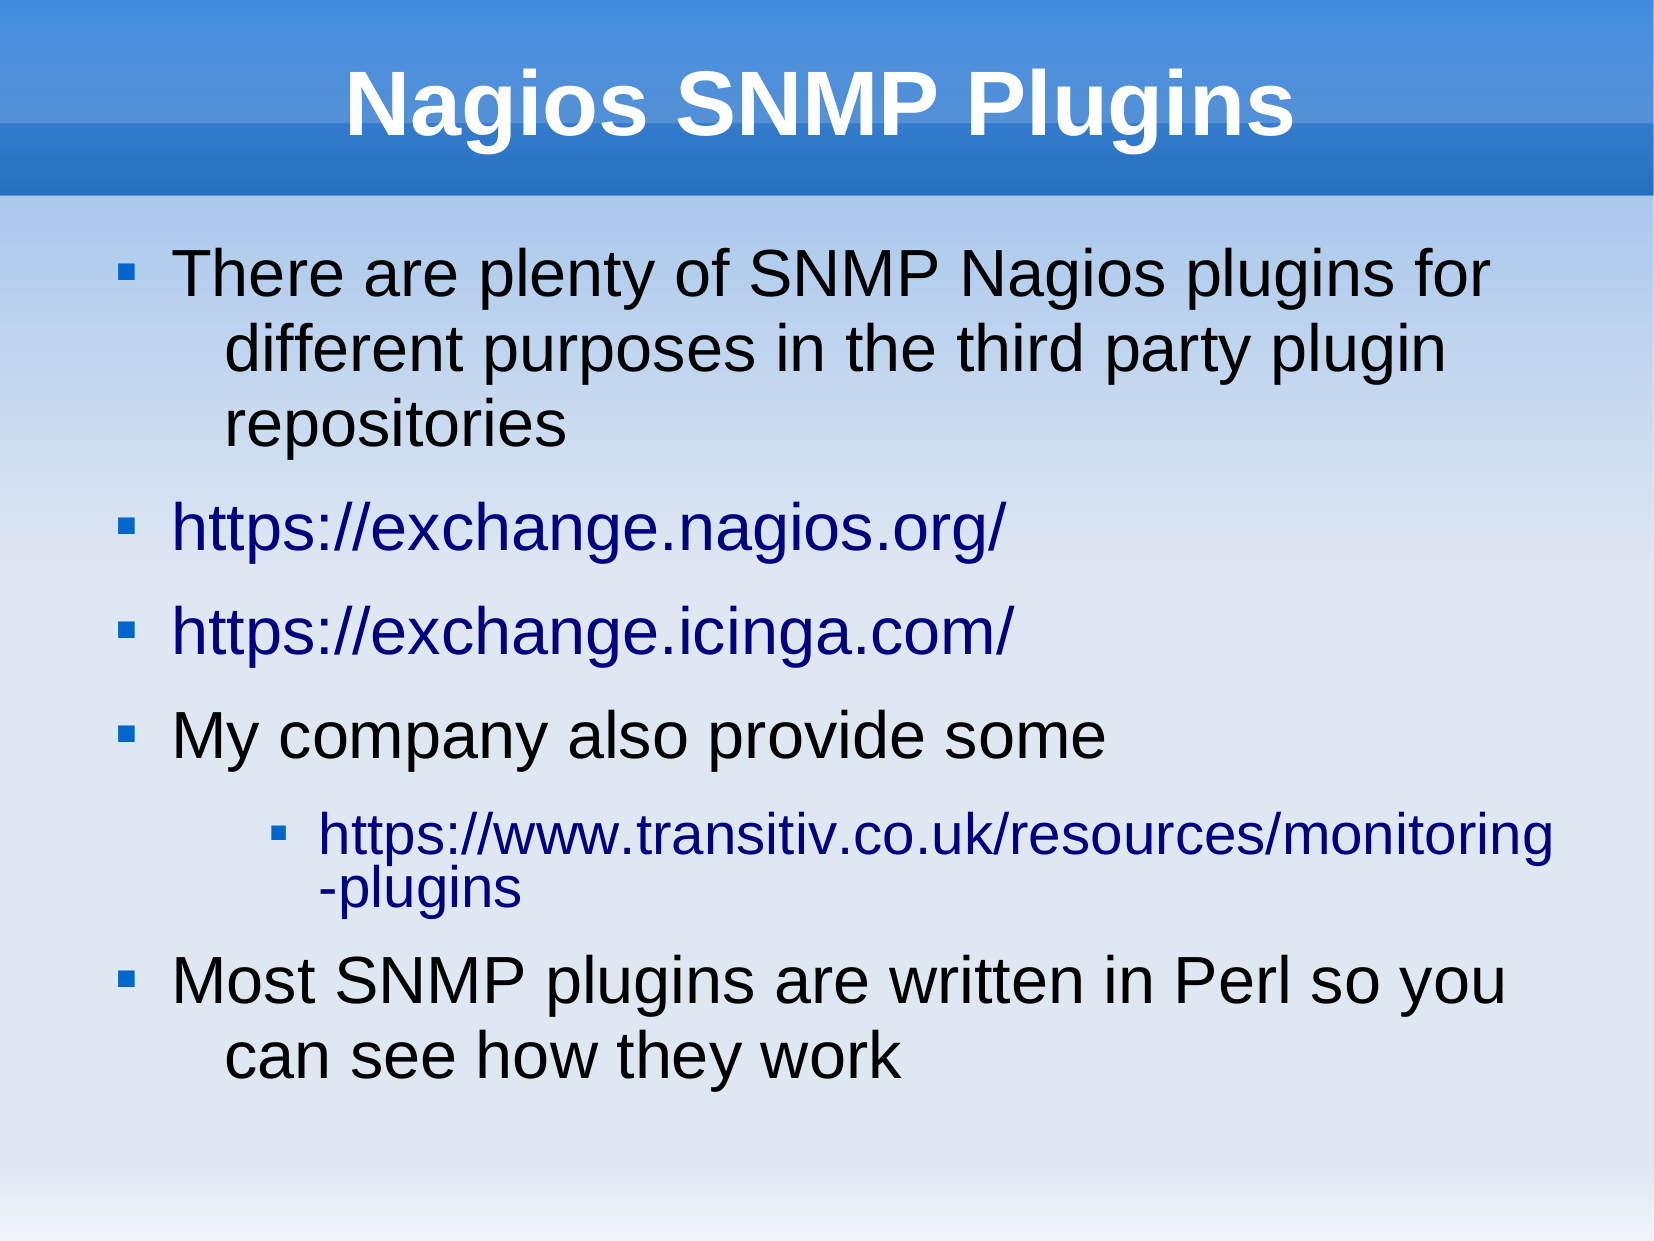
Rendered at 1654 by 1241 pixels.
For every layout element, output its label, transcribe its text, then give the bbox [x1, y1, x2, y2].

title Nagios SNMP Plugins [76, 0, 1565, 208]
list There are plenty of SNMP Nagios plugins for different purposes in the third party plugin repositories https://exchange.nagios.org/ https://exchange.icinga.com/ My company also provide some https://www.transitiv.co.uk/resources/monitoring-plugins Most SNMP plugins are written in Perl so you can see how they work [82, 236, 1571, 1182]
picture [0, 0, 1654, 1241]
